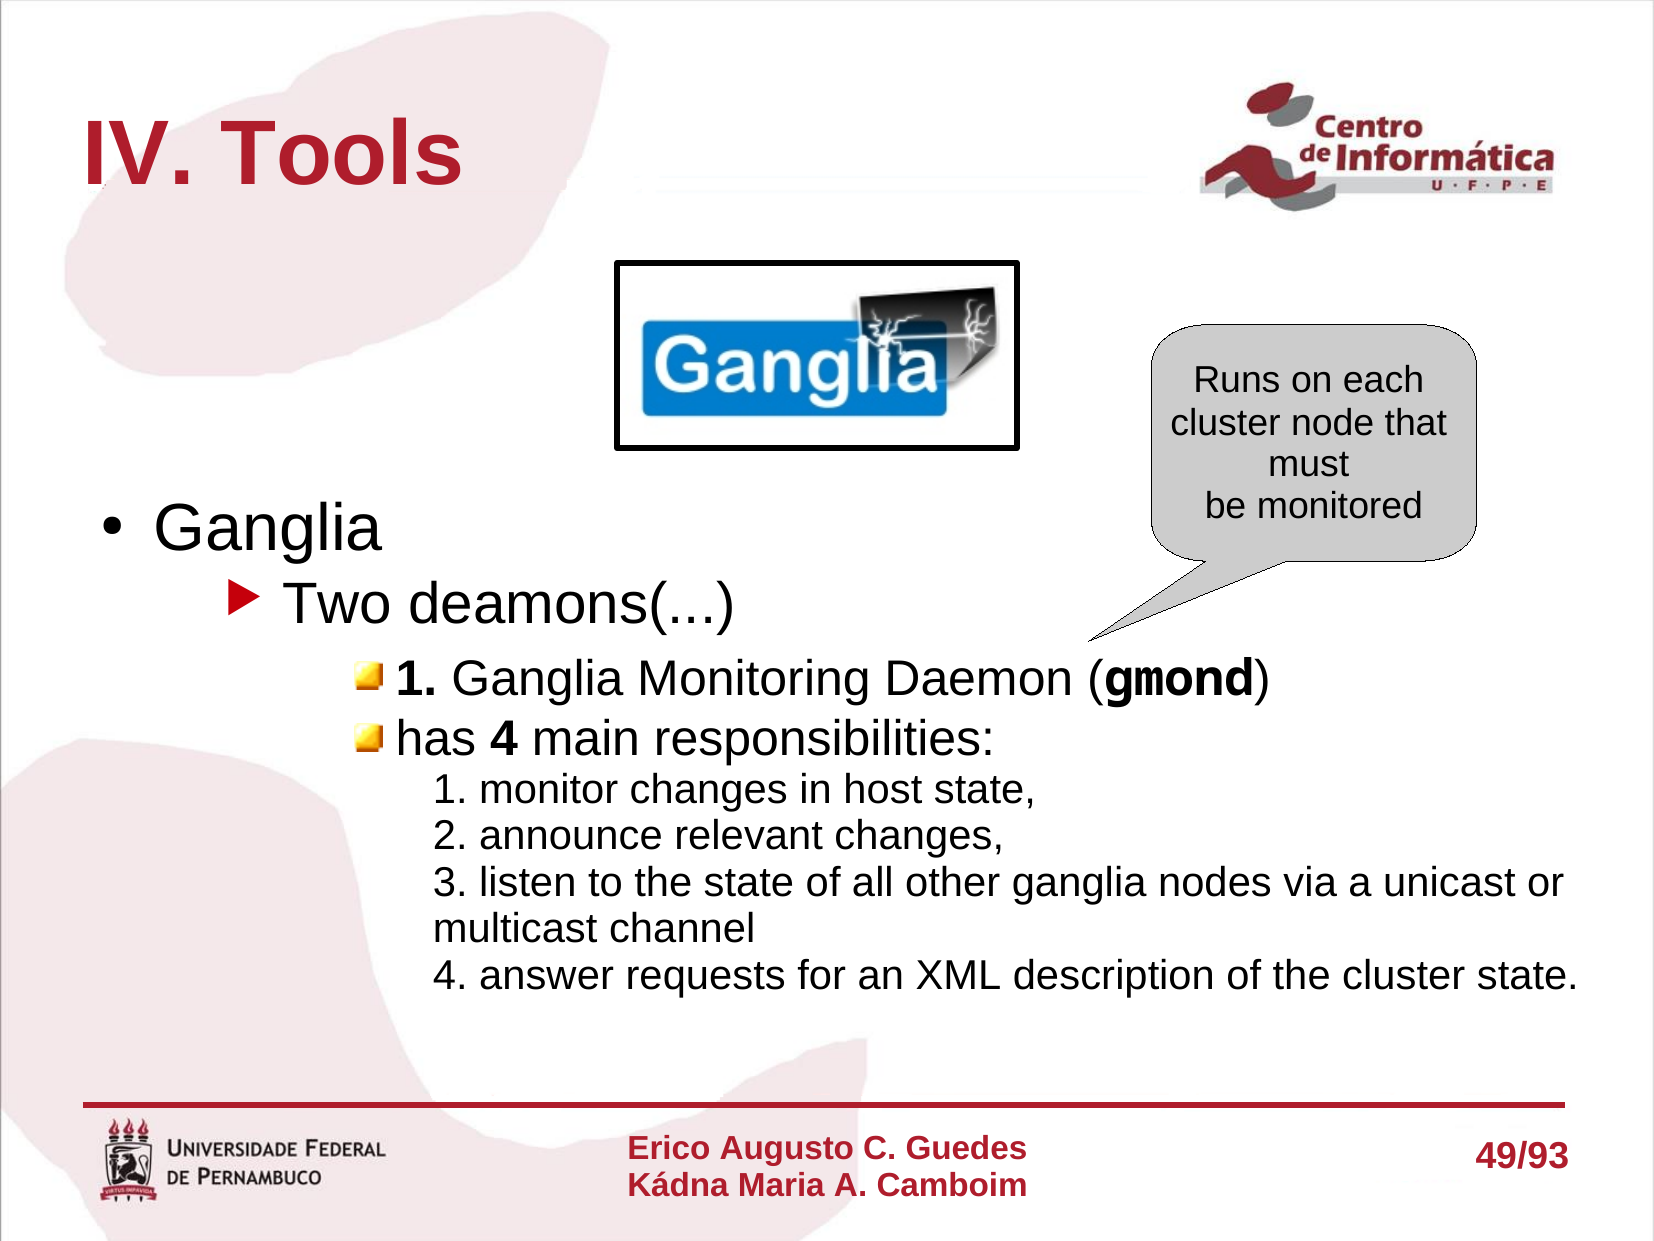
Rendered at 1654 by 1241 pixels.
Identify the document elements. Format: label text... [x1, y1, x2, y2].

list Ganglia Two deamons(...) 1. Ganglia Monitoring Daemon (gmond) has 4 main responsibilities: 1. monitor changes in host state, 2. announce relevant changes, 3. listen to the state of all other ganglia nodes via a unicast or multicast channel 4. answer requests for an XML description of the cluster state. [82, 490, 1595, 1083]
title IV. Tools [82, 56, 1571, 250]
text_box Runs on each cluster node that must be monitored [1088, 324, 1477, 642]
picture [0, 0, 1654, 1241]
